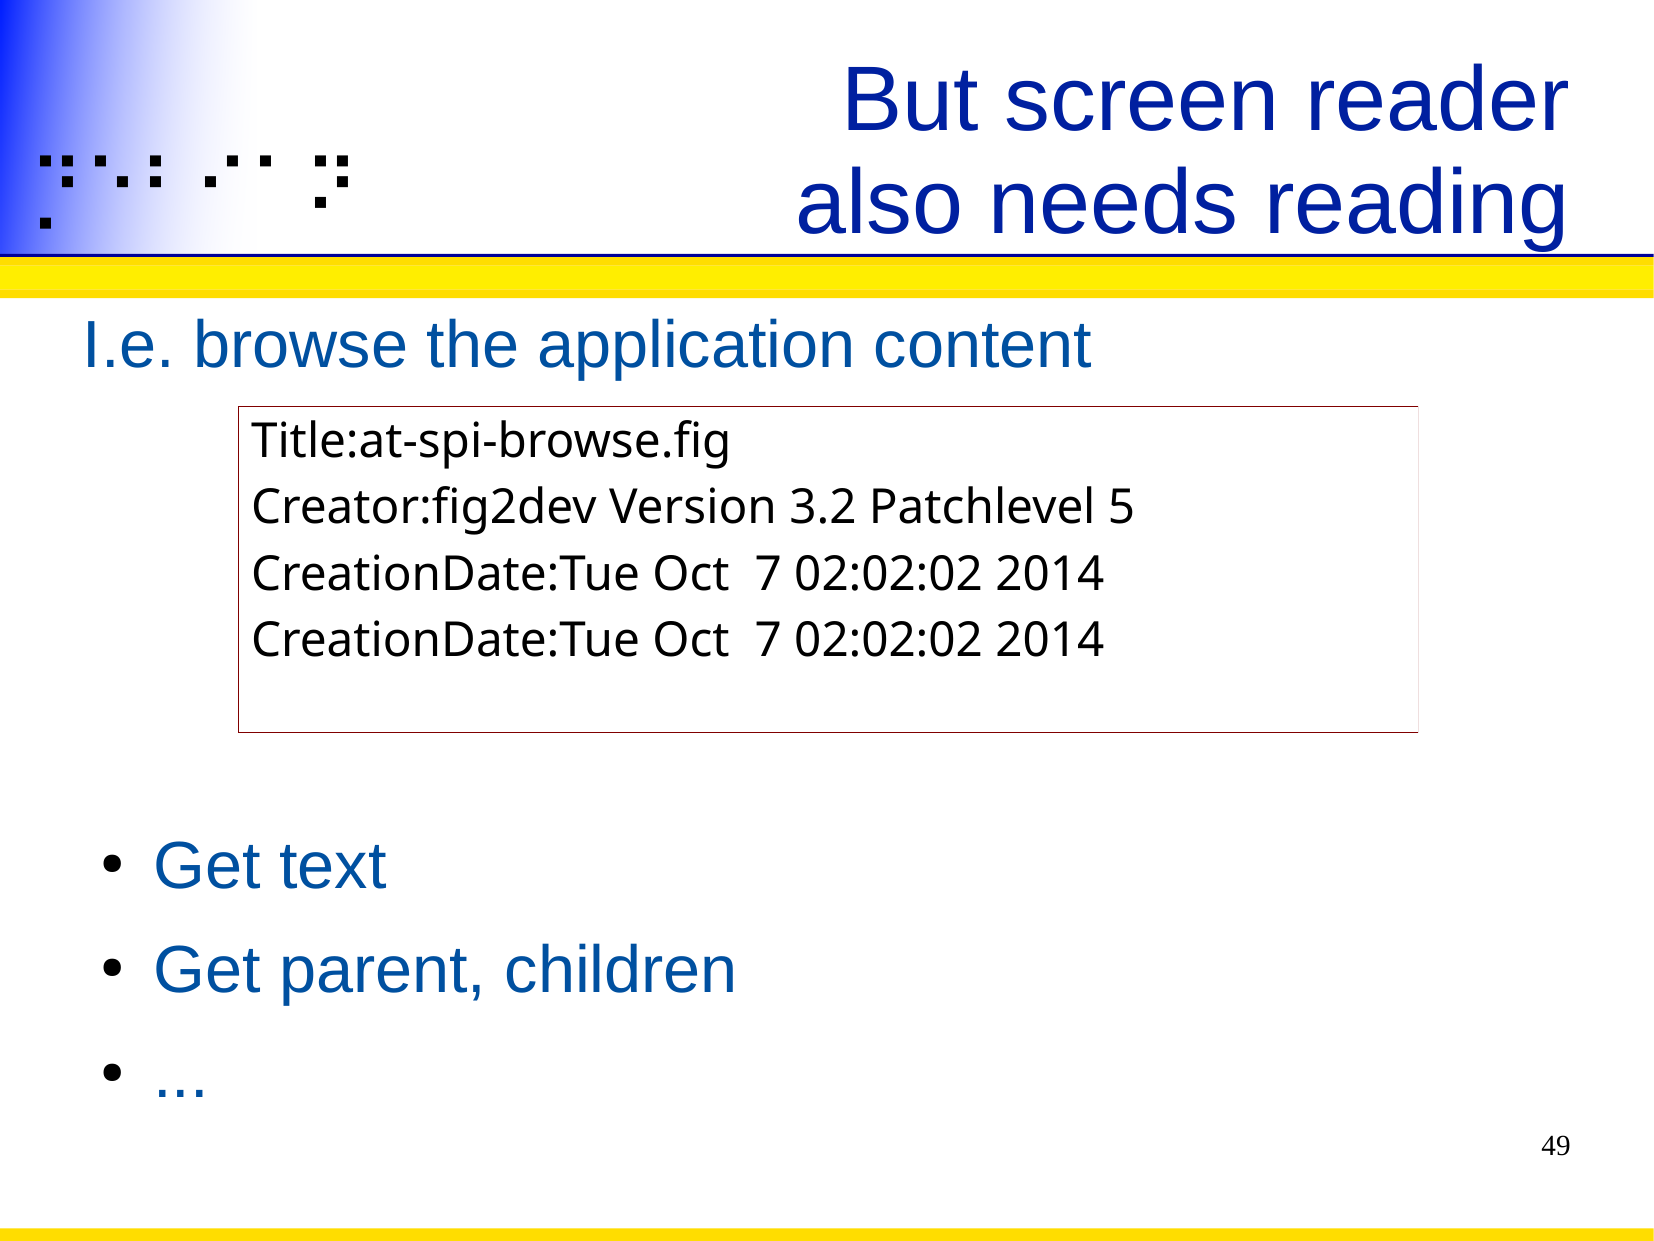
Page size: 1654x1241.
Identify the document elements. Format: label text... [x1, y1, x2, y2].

picture [235, 403, 1419, 733]
title But screen reader also needs reading [372, 47, 1571, 253]
list I.e. browse the application content Get text Get parent, children ... [82, 307, 1571, 1126]
